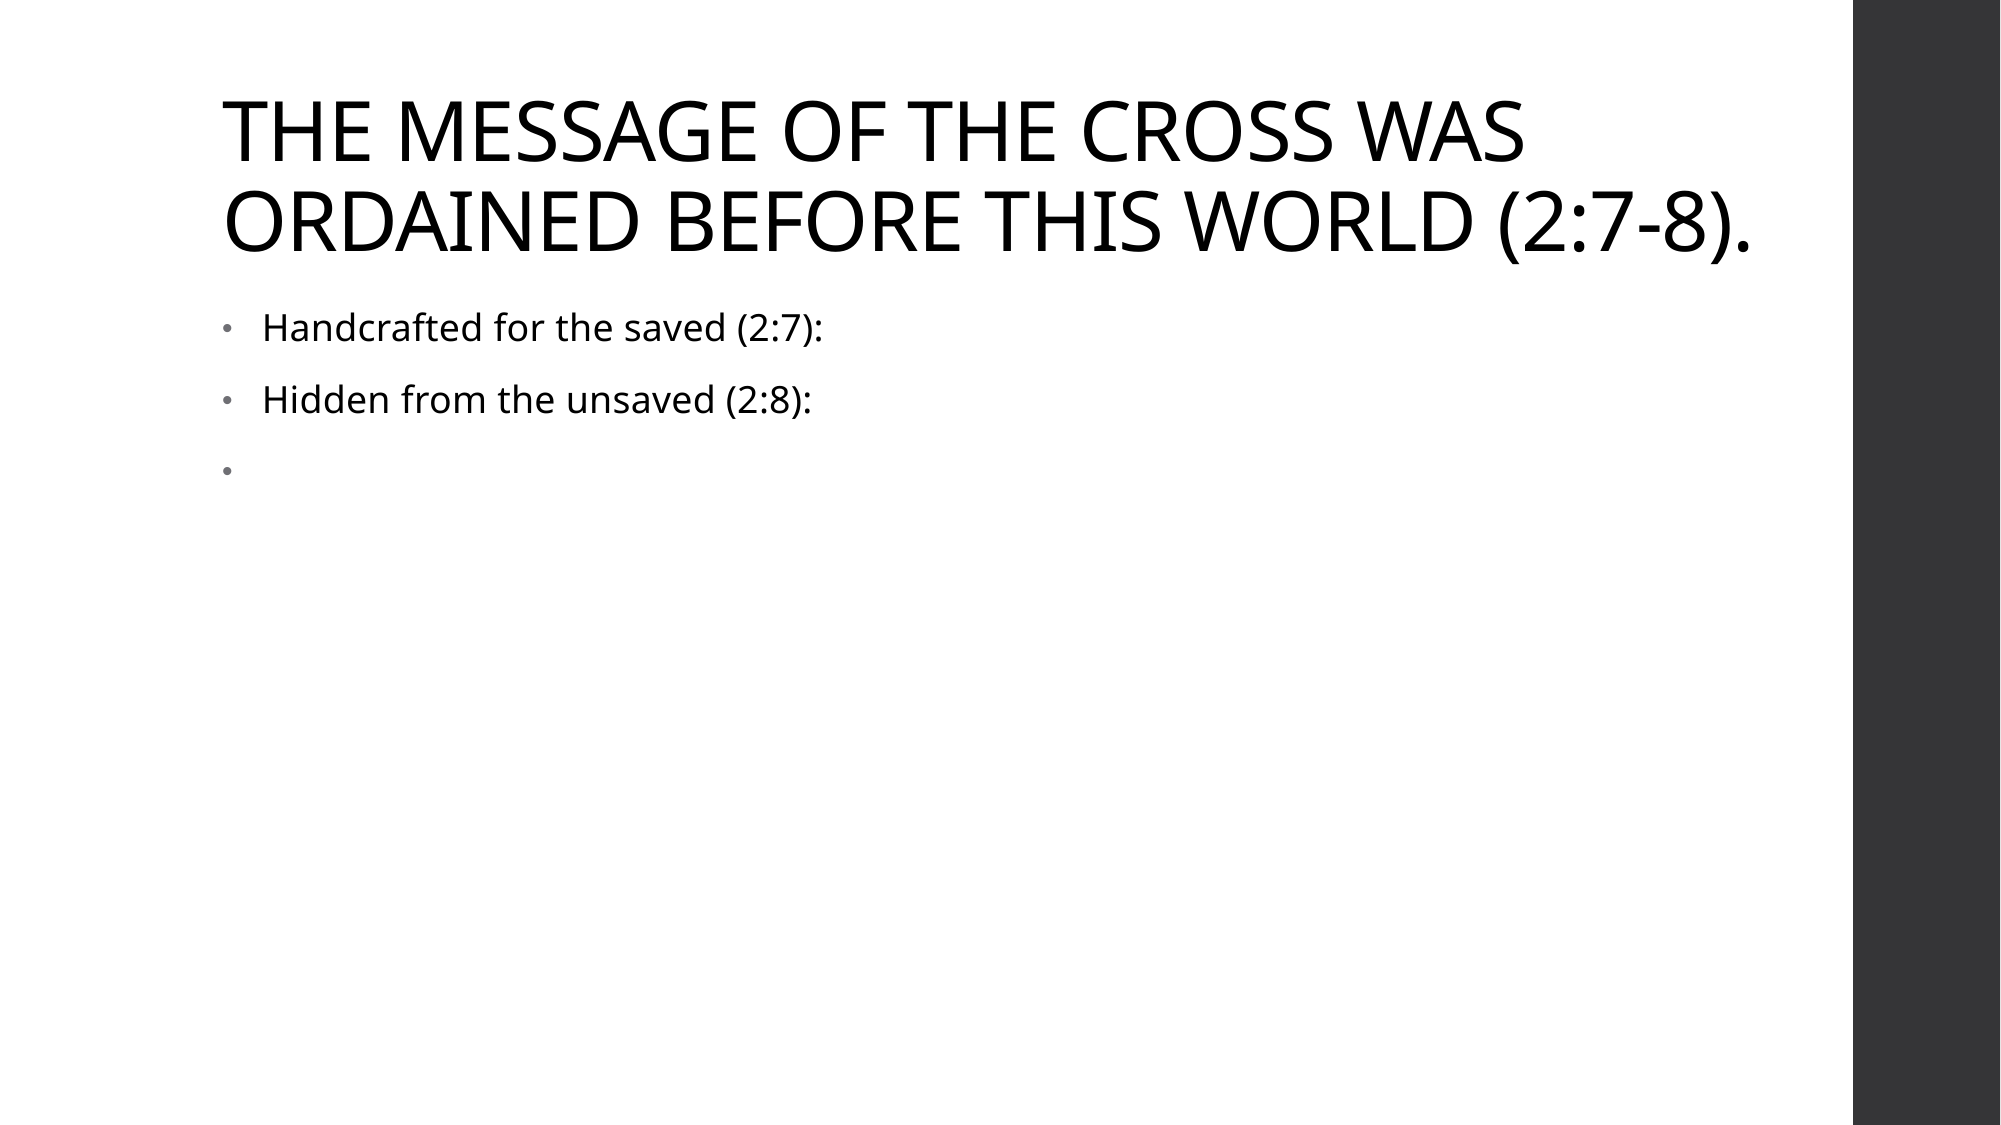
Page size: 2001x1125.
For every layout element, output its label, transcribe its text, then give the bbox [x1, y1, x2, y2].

list Handcrafted for the saved (2:7): Hidden from the unsaved (2:8): [206, 299, 1617, 1014]
title THE MESSAGE OF THE CROSS WAS ORDAINED BEFORE THIS WORLD (2:7-8). [206, 60, 1797, 278]
